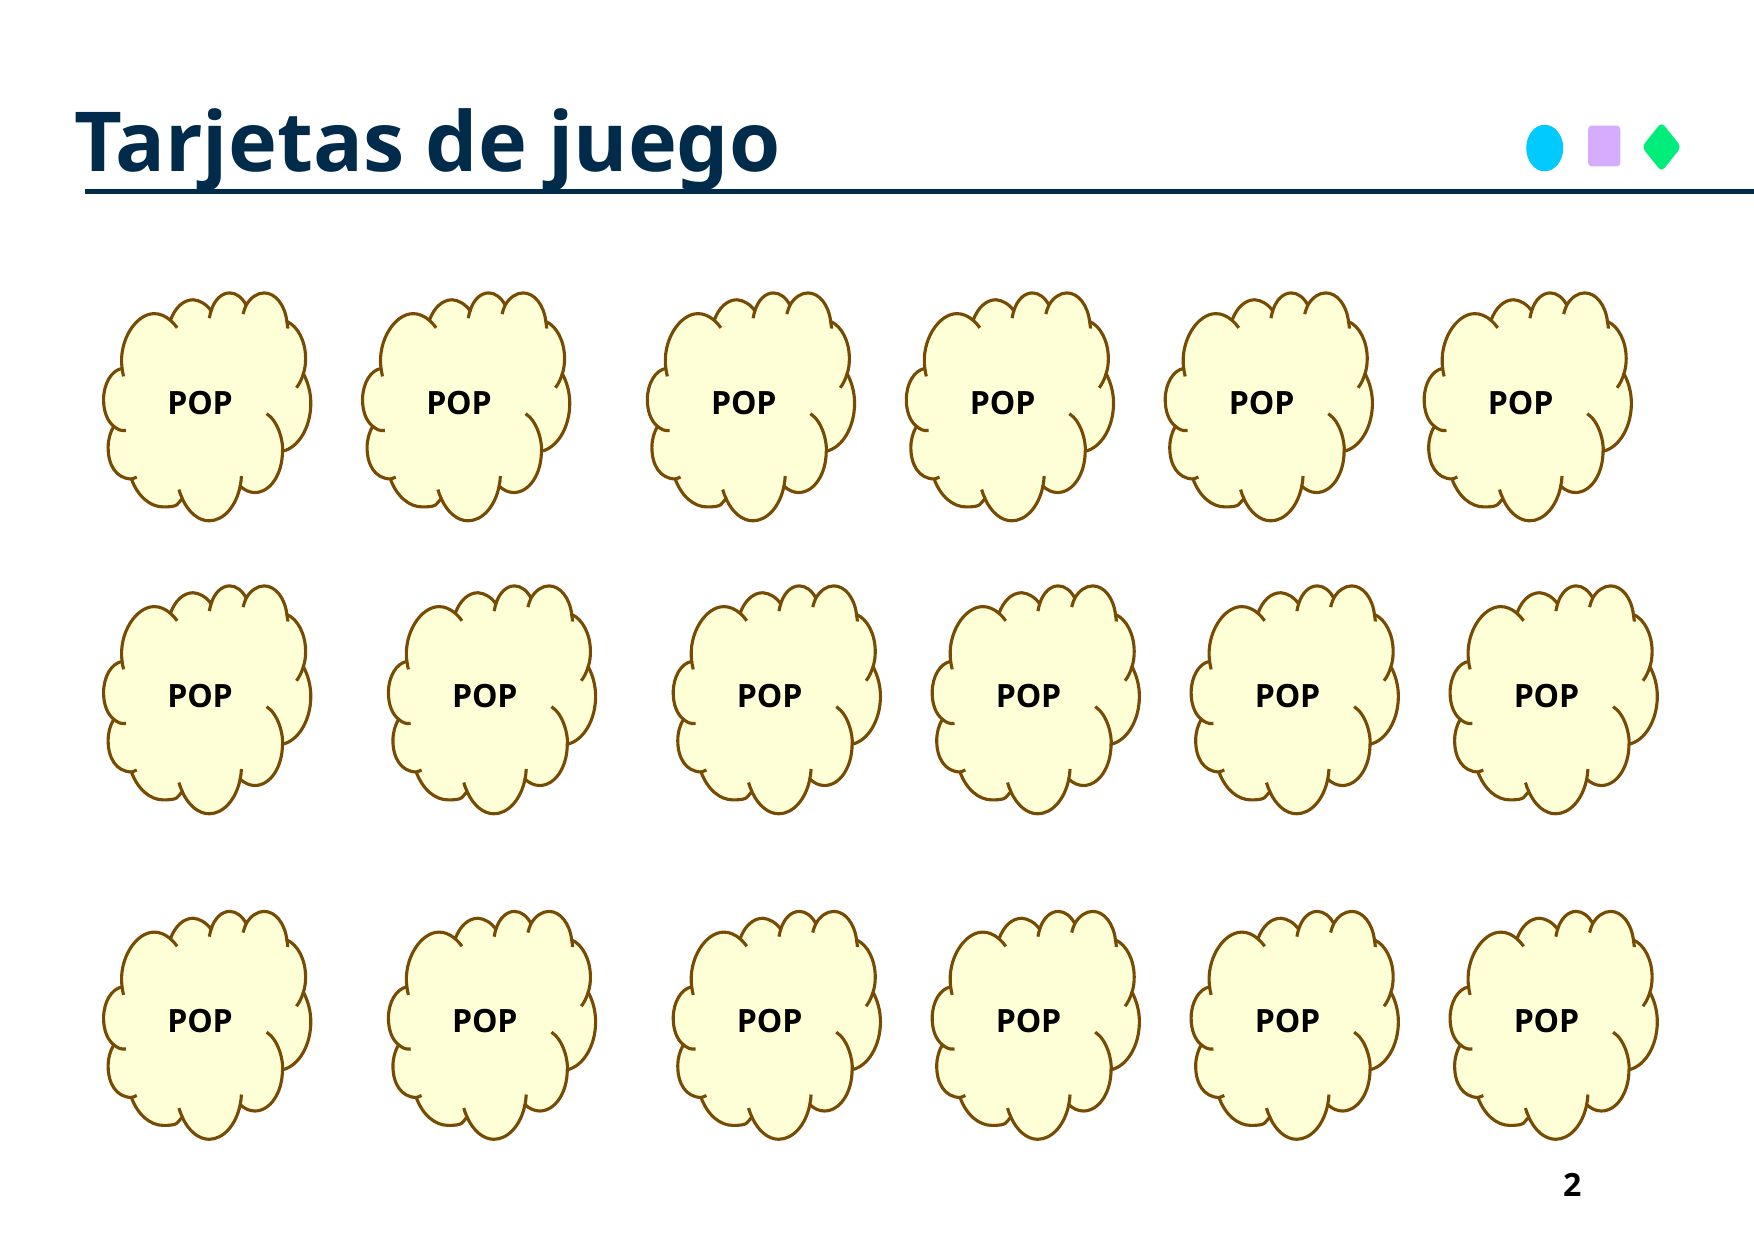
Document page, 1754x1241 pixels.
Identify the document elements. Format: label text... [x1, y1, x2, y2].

text_box POP [1450, 911, 1658, 1140]
text_box POP [1165, 292, 1373, 521]
text_box POP [388, 911, 596, 1140]
text_box POP [1191, 585, 1399, 814]
text_box POP [932, 911, 1140, 1140]
text_box POP [673, 911, 881, 1140]
text_box POP [103, 585, 311, 814]
text_box POP [906, 292, 1114, 521]
text_box POP [103, 292, 311, 521]
text_box POP [103, 911, 311, 1140]
text_box POP [932, 585, 1140, 814]
text_box POP [1450, 585, 1658, 814]
title Tarjetas de juego [74, 32, 1404, 196]
text_box POP [647, 292, 855, 521]
text_box POP [388, 585, 596, 814]
text_box POP [1424, 292, 1632, 521]
text_box POP [673, 585, 881, 814]
text_box POP [362, 292, 570, 521]
text_box POP [1191, 911, 1399, 1140]
